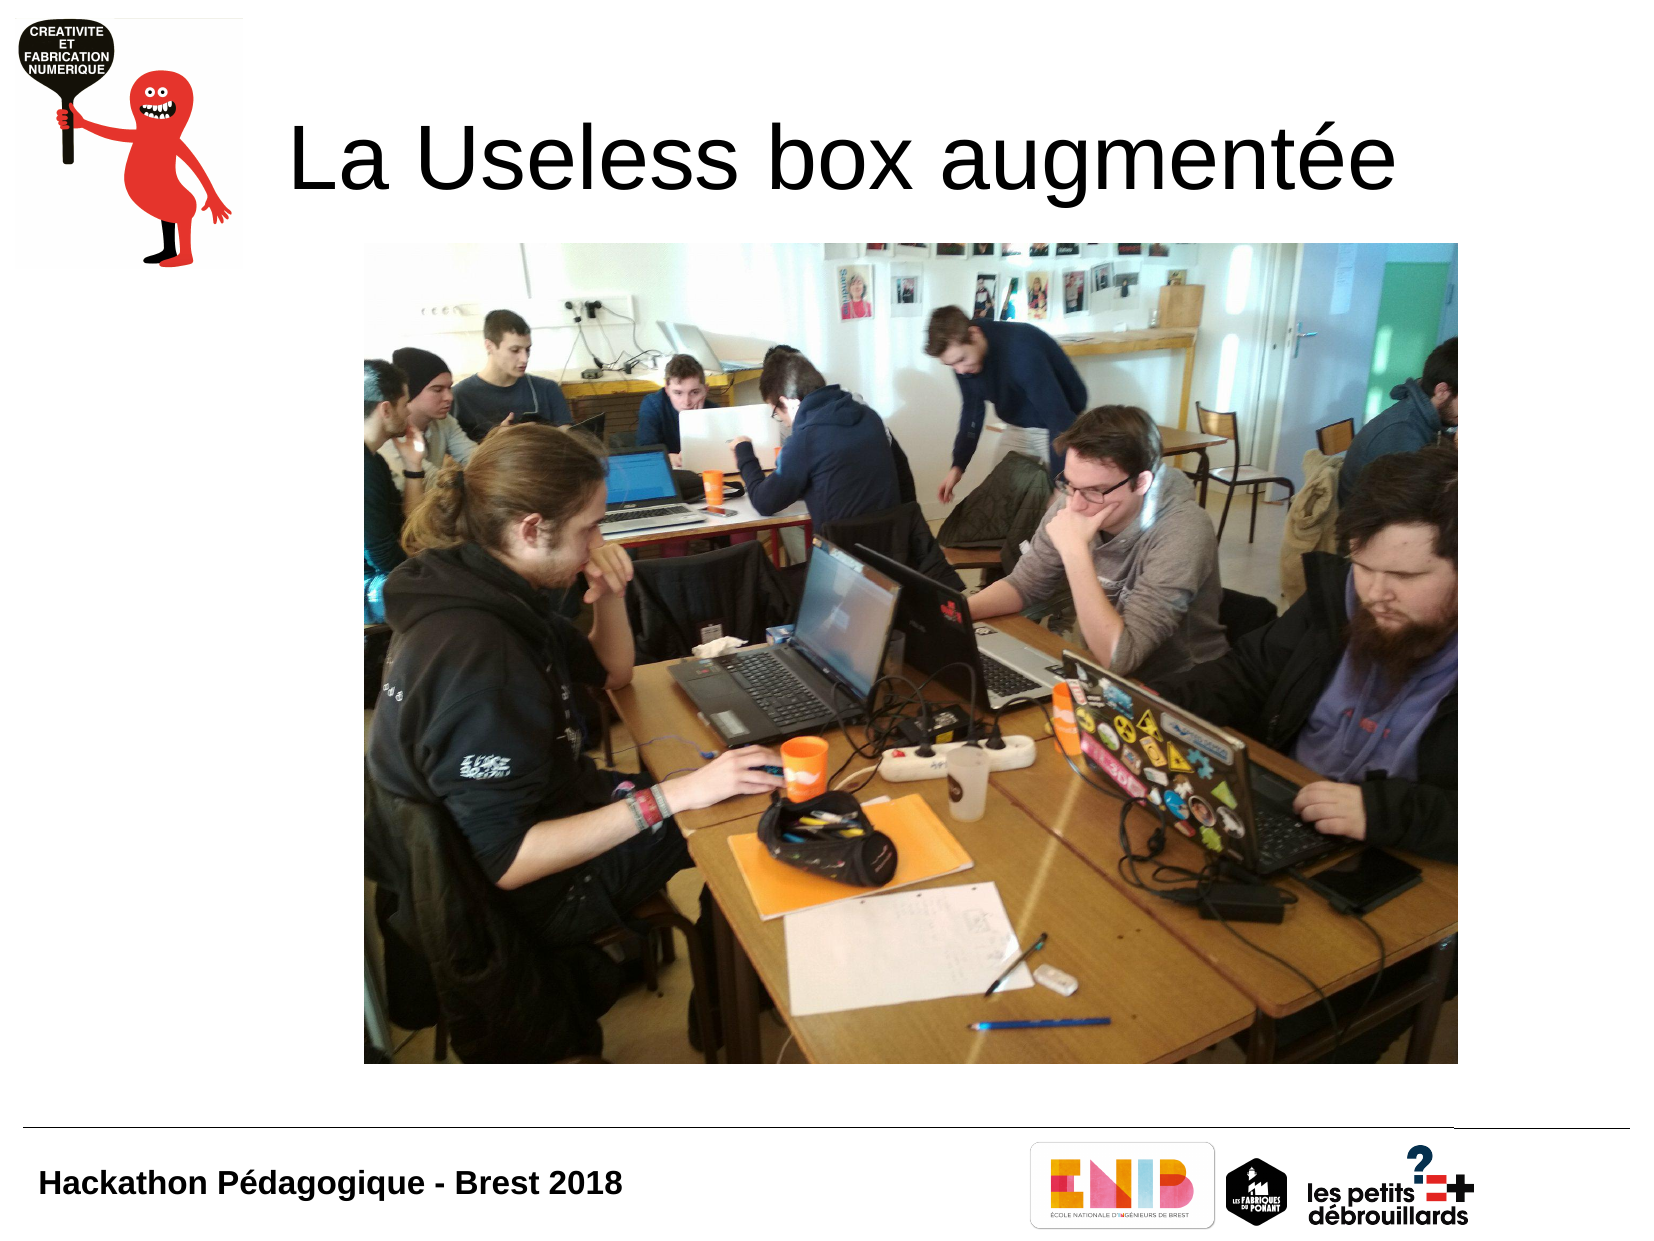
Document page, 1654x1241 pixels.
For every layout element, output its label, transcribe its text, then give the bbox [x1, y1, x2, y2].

title La Useless box augmentée [243, 49, 1571, 257]
text_box Hackathon Pédagogique - Brest 2018 [23, 1157, 945, 1211]
picture [1015, 1127, 1287, 1241]
picture [364, 243, 1458, 1064]
picture [1308, 1145, 1474, 1225]
picture [15, 18, 243, 269]
